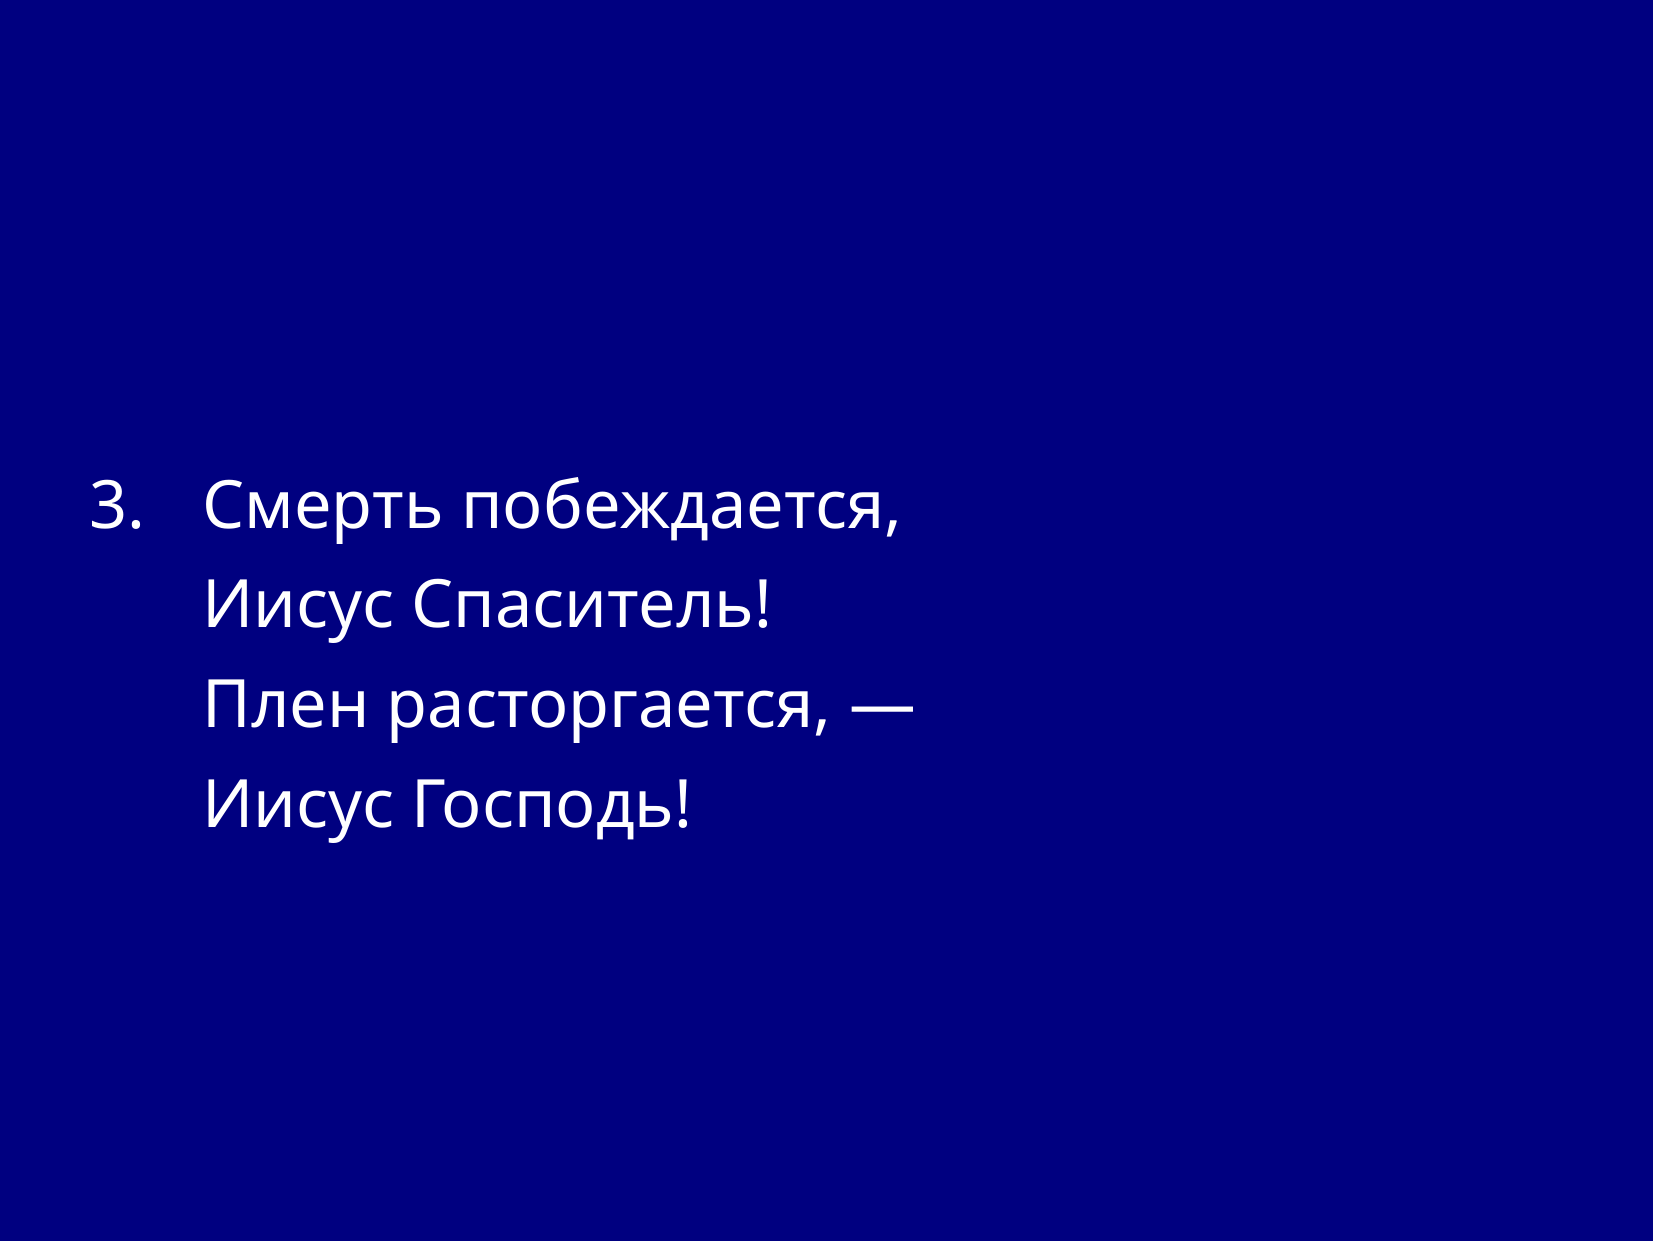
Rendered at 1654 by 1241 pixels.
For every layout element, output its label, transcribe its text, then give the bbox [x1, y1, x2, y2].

text_box 3. Смерть побеждается, Иисус Спаситель! Плен расторгается, — Иисус Господь! [75, 150, 1576, 1163]
